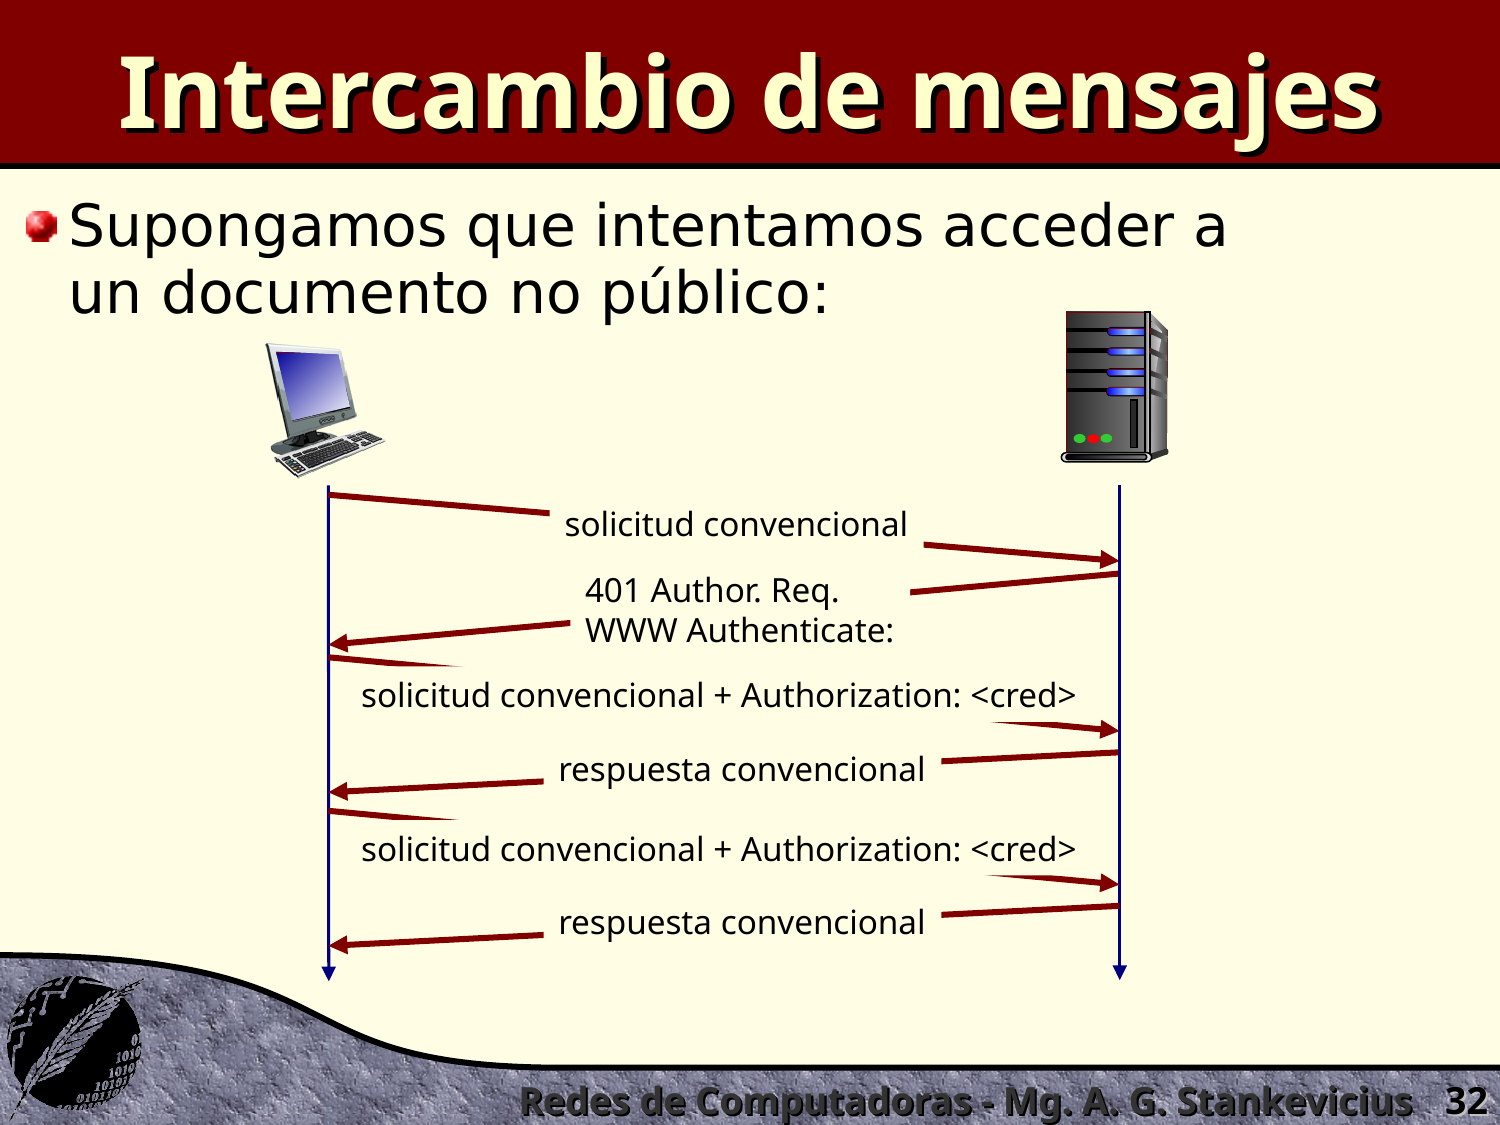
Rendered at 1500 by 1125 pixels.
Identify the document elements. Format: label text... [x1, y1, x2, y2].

picture [262, 337, 415, 488]
title Intercambio de mensajes [15, 5, 1485, 160]
picture [790, 1100, 795, 1110]
picture [1047, 1100, 1054, 1110]
list Supongamos que intentamos acceder a un documento no público: [330, 499, 1118, 643]
list Supongamos que intentamos acceder a un documento no público: [331, 756, 1118, 883]
text_box respuesta convencional [543, 893, 942, 950]
text_box solicitud convencional + Authorization: <cred> [346, 666, 1093, 722]
text_box 401 Author. Req. WWW Authenticate: [570, 561, 911, 658]
text_box respuesta convencional [543, 740, 942, 796]
text_box solicitud convencional + Authorization: <cred> [346, 820, 1093, 876]
text_box [275, 351, 350, 421]
list Supongamos que intentamos acceder a un documento no público: [942, 909, 1118, 921]
text_box solicitud convencional [549, 495, 924, 551]
list Supongamos que intentamos acceder a un documento no público: [11, 192, 1486, 921]
picture [0, 959, 1500, 1125]
list Supongamos que intentamos acceder a un documento no público: [331, 661, 1118, 790]
list Supongamos que intentamos acceder a un documento no público: [331, 815, 1118, 921]
text_box [1061, 311, 1169, 462]
list Supongamos que intentamos acceder a un documento no público: [330, 577, 1118, 729]
